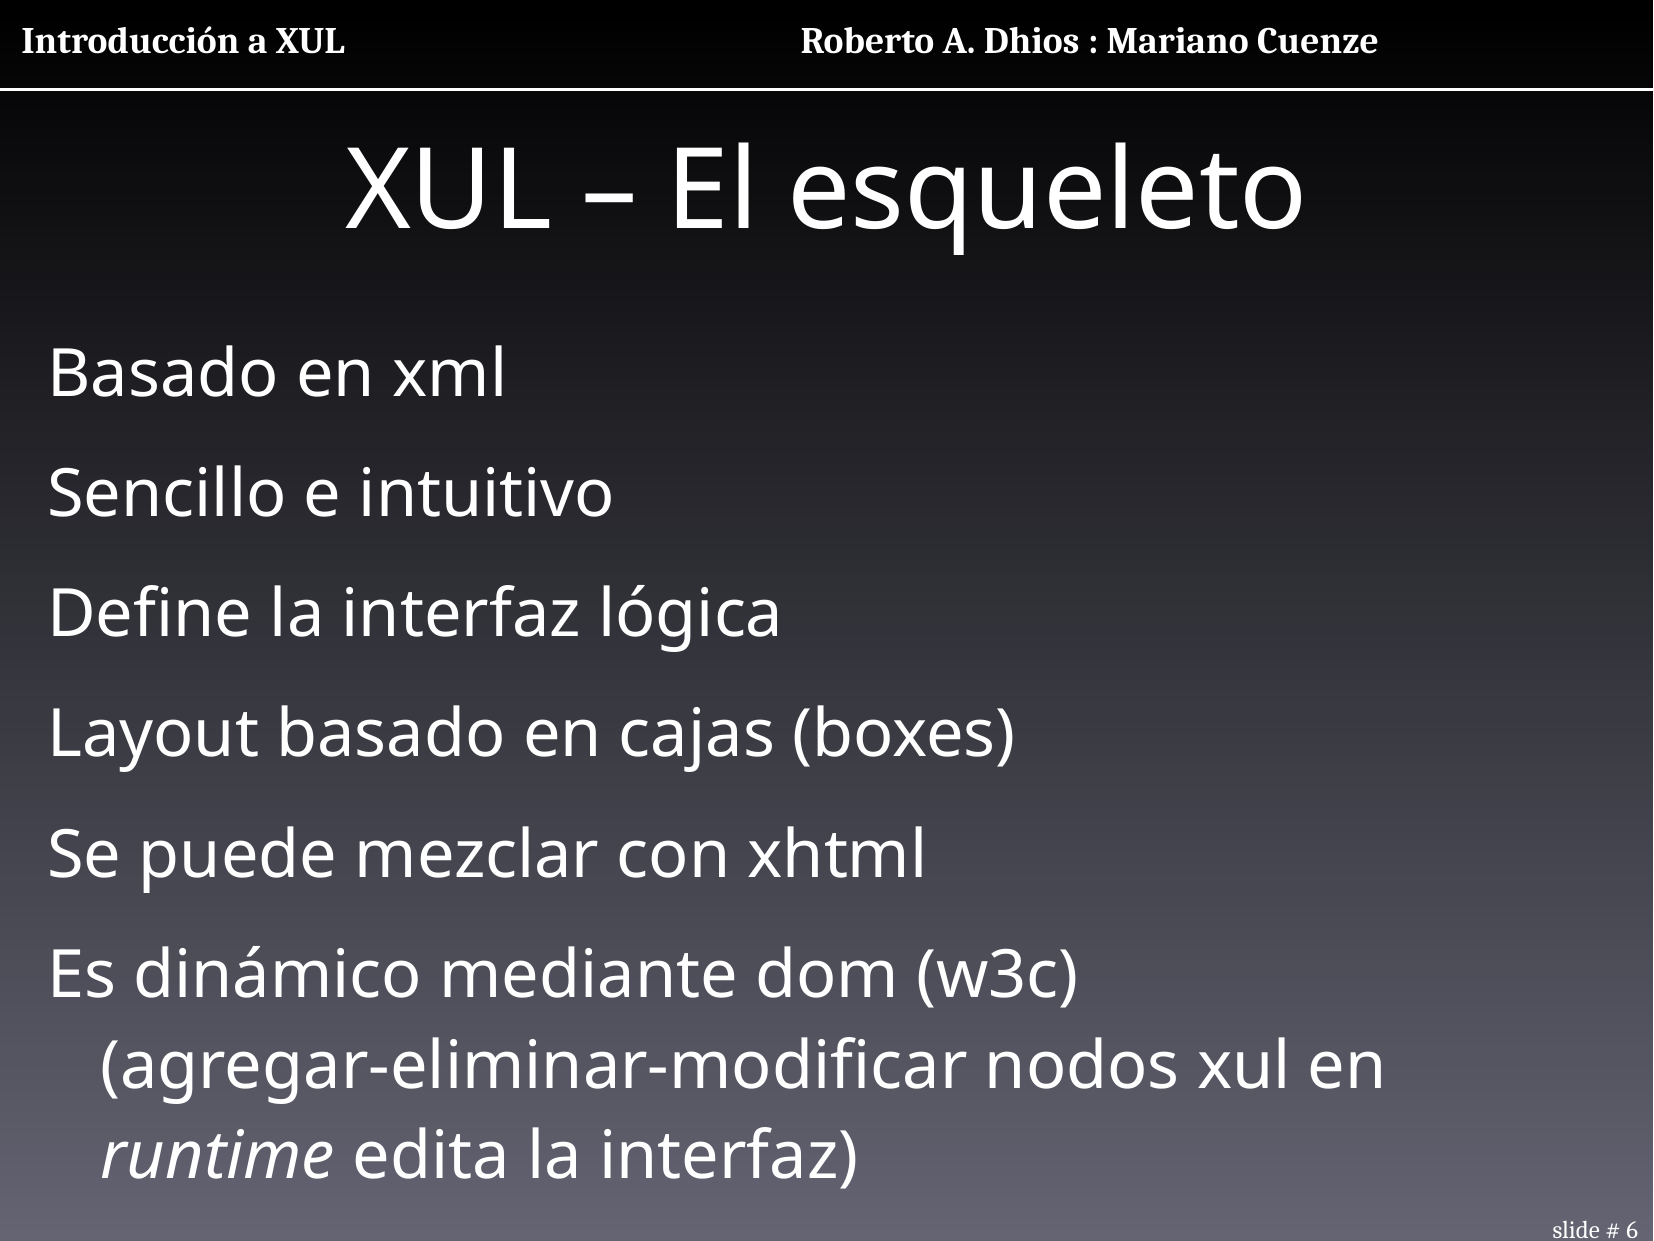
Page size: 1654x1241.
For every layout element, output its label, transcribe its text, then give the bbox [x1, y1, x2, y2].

text_box Introducción a XUL Roberto A. Dhios : Mariano Cuenze [6, 12, 1653, 71]
title XUL – El esqueleto [29, 91, 1625, 281]
list Basado en xml Sencillo e intuitivo Define la interfaz lógica Layout basado en cajas (boxes) Se puede mezclar con xhtml Es dinámico mediante dom (w3c) (agregar-eliminar-modificar nodos xul en runtime edita la interfaz) [29, 324, 1625, 1095]
